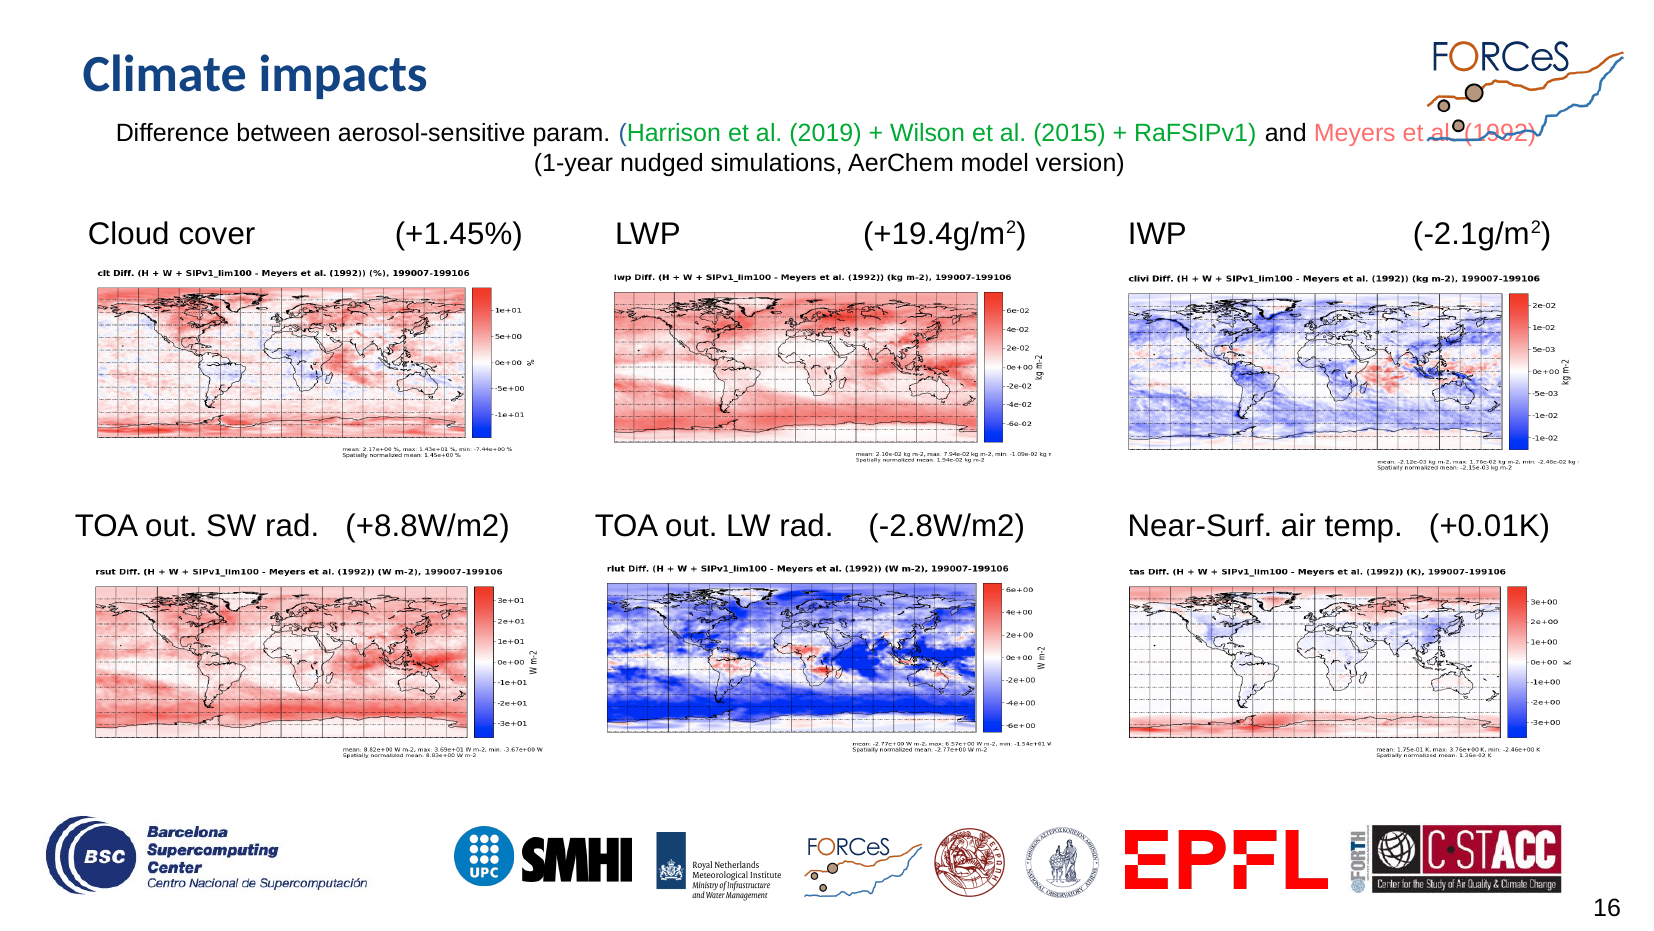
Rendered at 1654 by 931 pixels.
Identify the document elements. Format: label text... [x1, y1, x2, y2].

picture [1423, 0, 1654, 205]
picture [0, 0, 1654, 931]
text_box Near-Surf. air temp. (+0.01K) [1079, 497, 1654, 545]
text_box Difference between aerosol-sensitive param. (Harrison et al. (2019) + Wilson et al. (2015) + RaFSIPv1) and Meyers et al. (1992) (1-year nudged simulations, AerChem model version) [48, 108, 1611, 205]
text_box Climate impacts [82, 0, 1569, 108]
text_box LWP (+19.4g/m2) [600, 205, 1113, 253]
text_box TOA out. SW rad. (+8.8W/m2) [53, 497, 532, 545]
text_box Cloud cover (+1.45%) [73, 205, 600, 253]
text_box TOA out. LW rad. (-2.8W/m2) [541, 497, 1079, 545]
text_box IWP (-2.1g/m2) [1113, 205, 1654, 253]
text_box <number> [1562, 884, 1652, 929]
